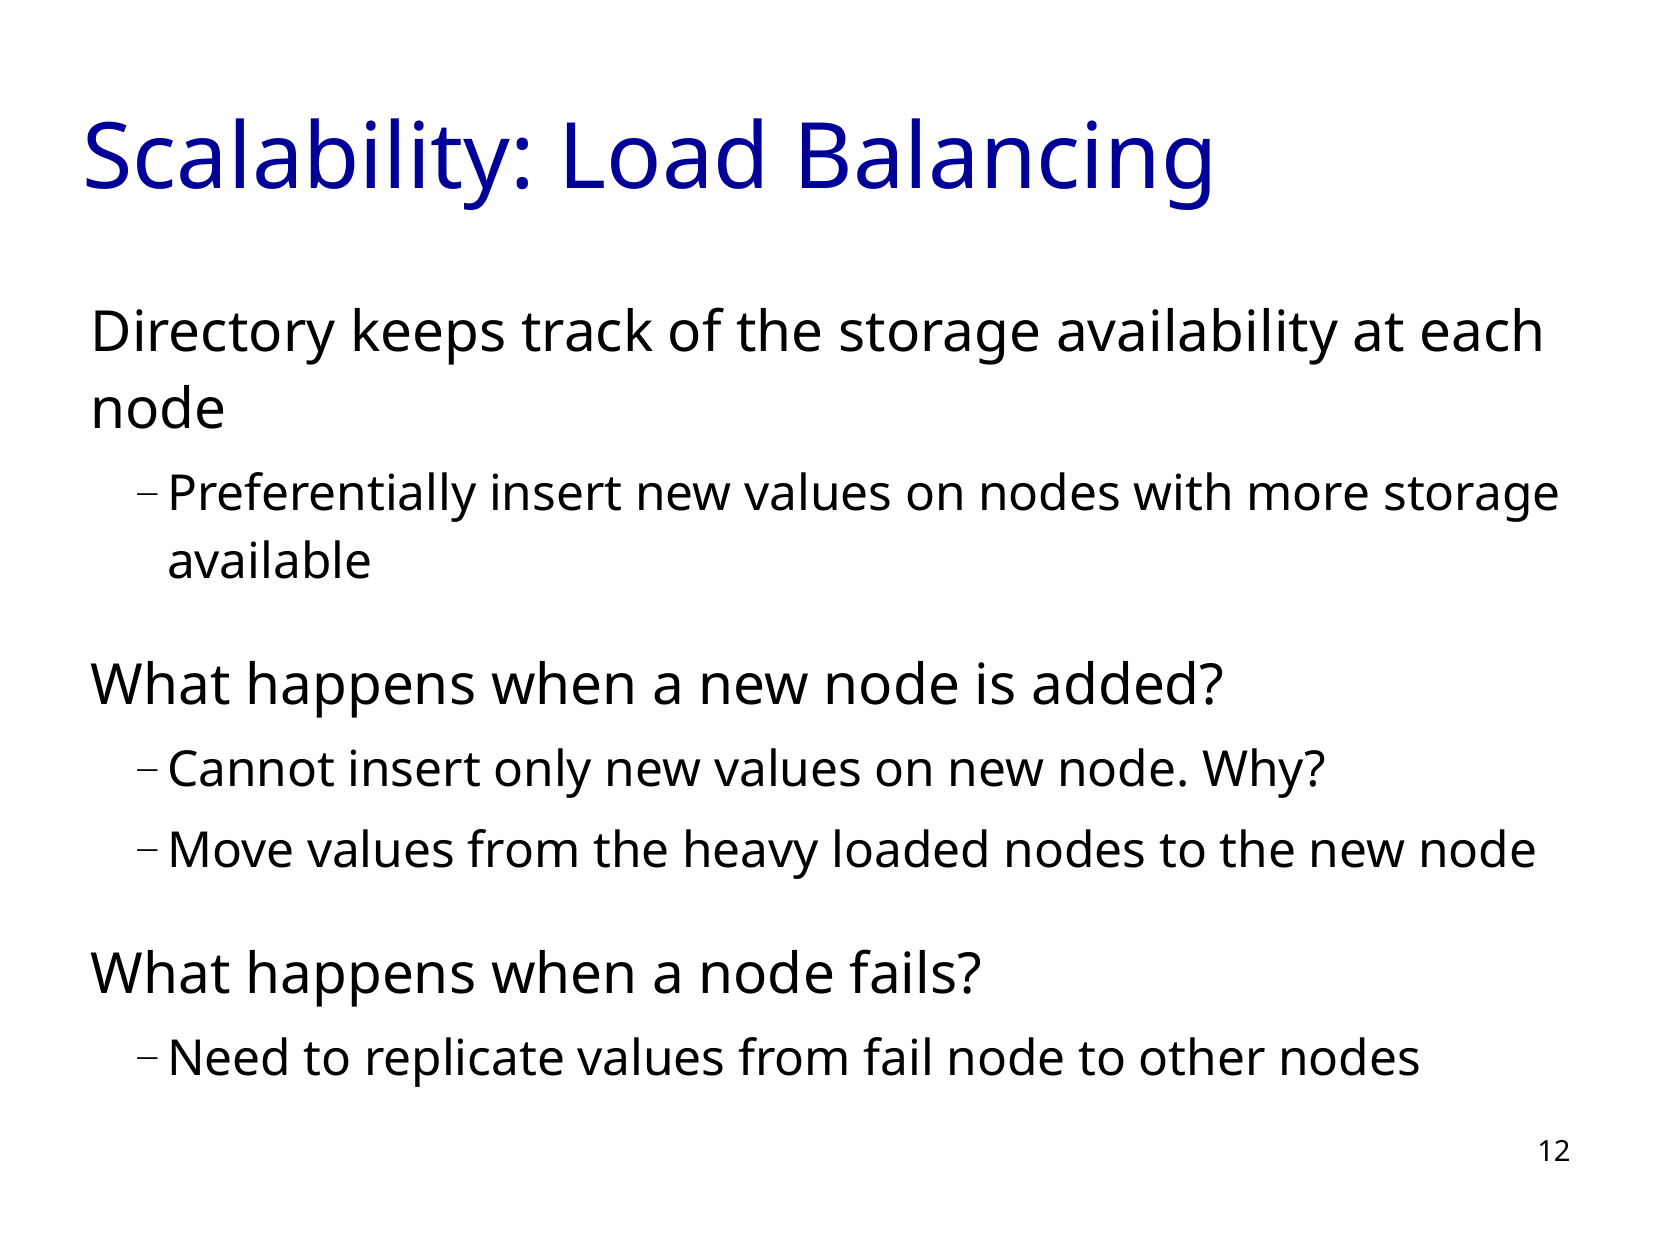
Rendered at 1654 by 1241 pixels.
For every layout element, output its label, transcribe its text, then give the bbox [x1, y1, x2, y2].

title Scalability: Load Balancing [82, 49, 1571, 257]
list Directory keeps track of the storage availability at each node Preferentially insert new values on nodes with more storage available What happens when a new node is added? Cannot insert only new values on new node. Why? Move values from the heavy loaded nodes to the new node What happens when a node fails? Need to replicate values from fail node to other nodes [60, 290, 1571, 1096]
